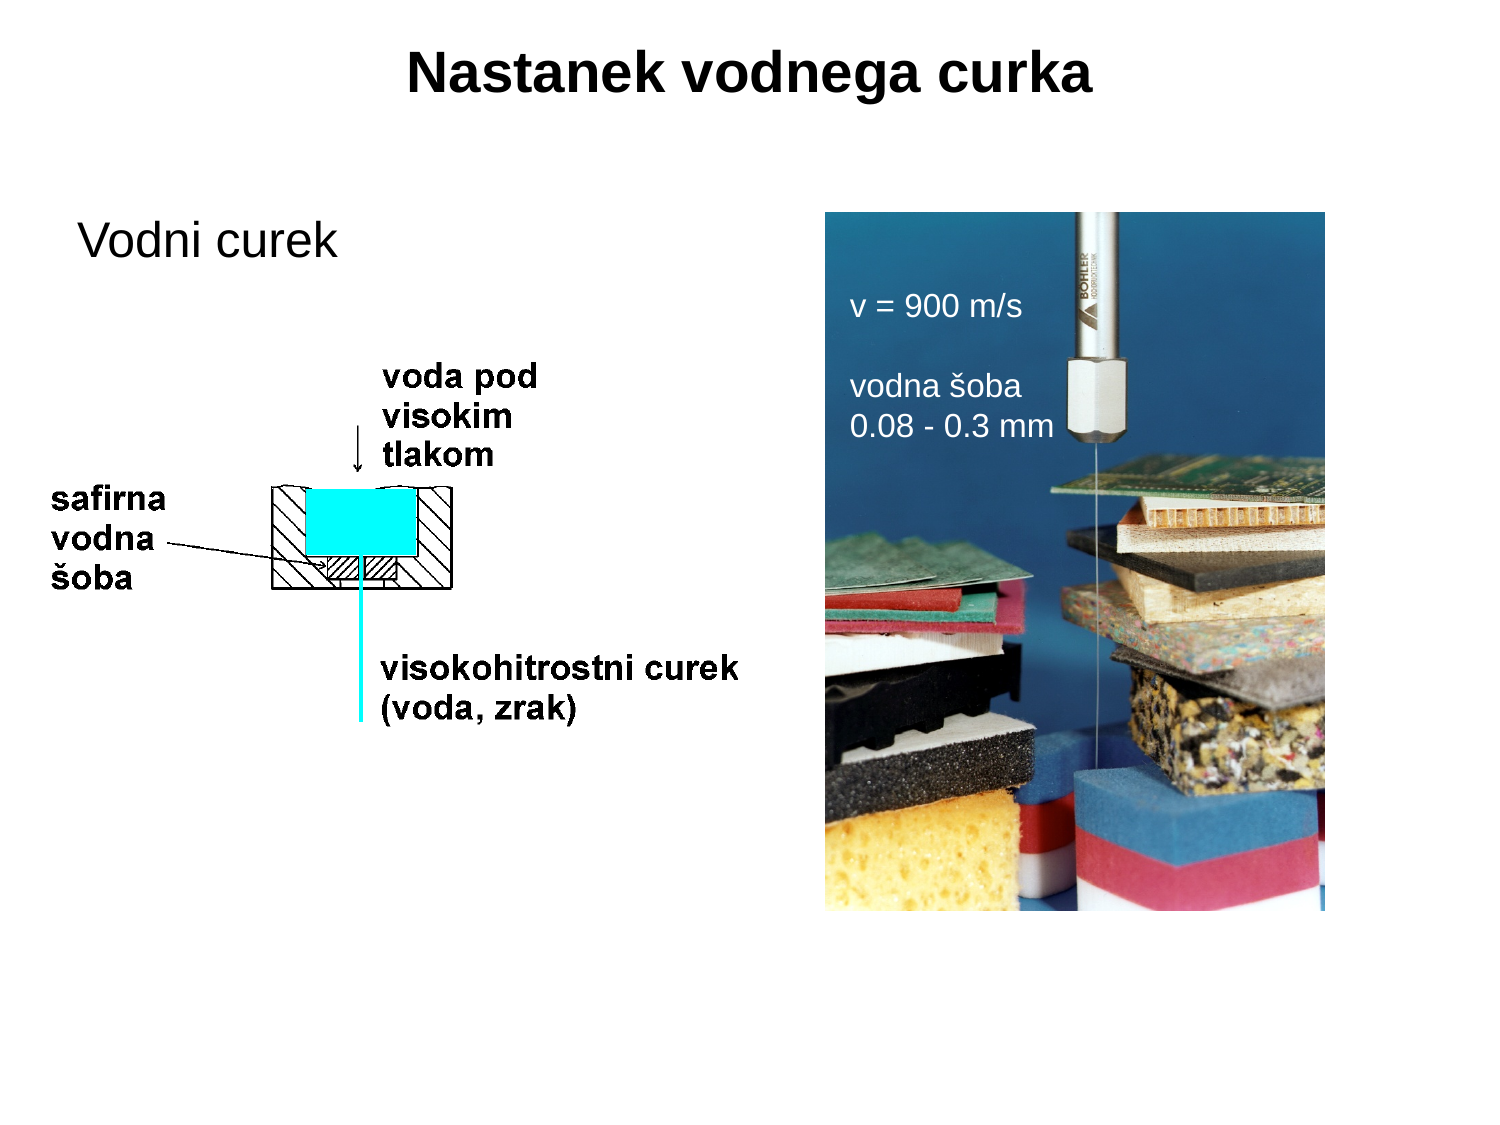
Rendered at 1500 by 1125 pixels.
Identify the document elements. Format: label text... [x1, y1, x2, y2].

text_box v = 900 m/s vodna šoba 0.08 - 0.3 mm [834, 277, 1070, 452]
title Nastanek vodnega curka [112, 0, 1388, 138]
text_box Vodni curek [62, 199, 650, 275]
picture [50, 362, 738, 727]
picture [825, 212, 1325, 911]
